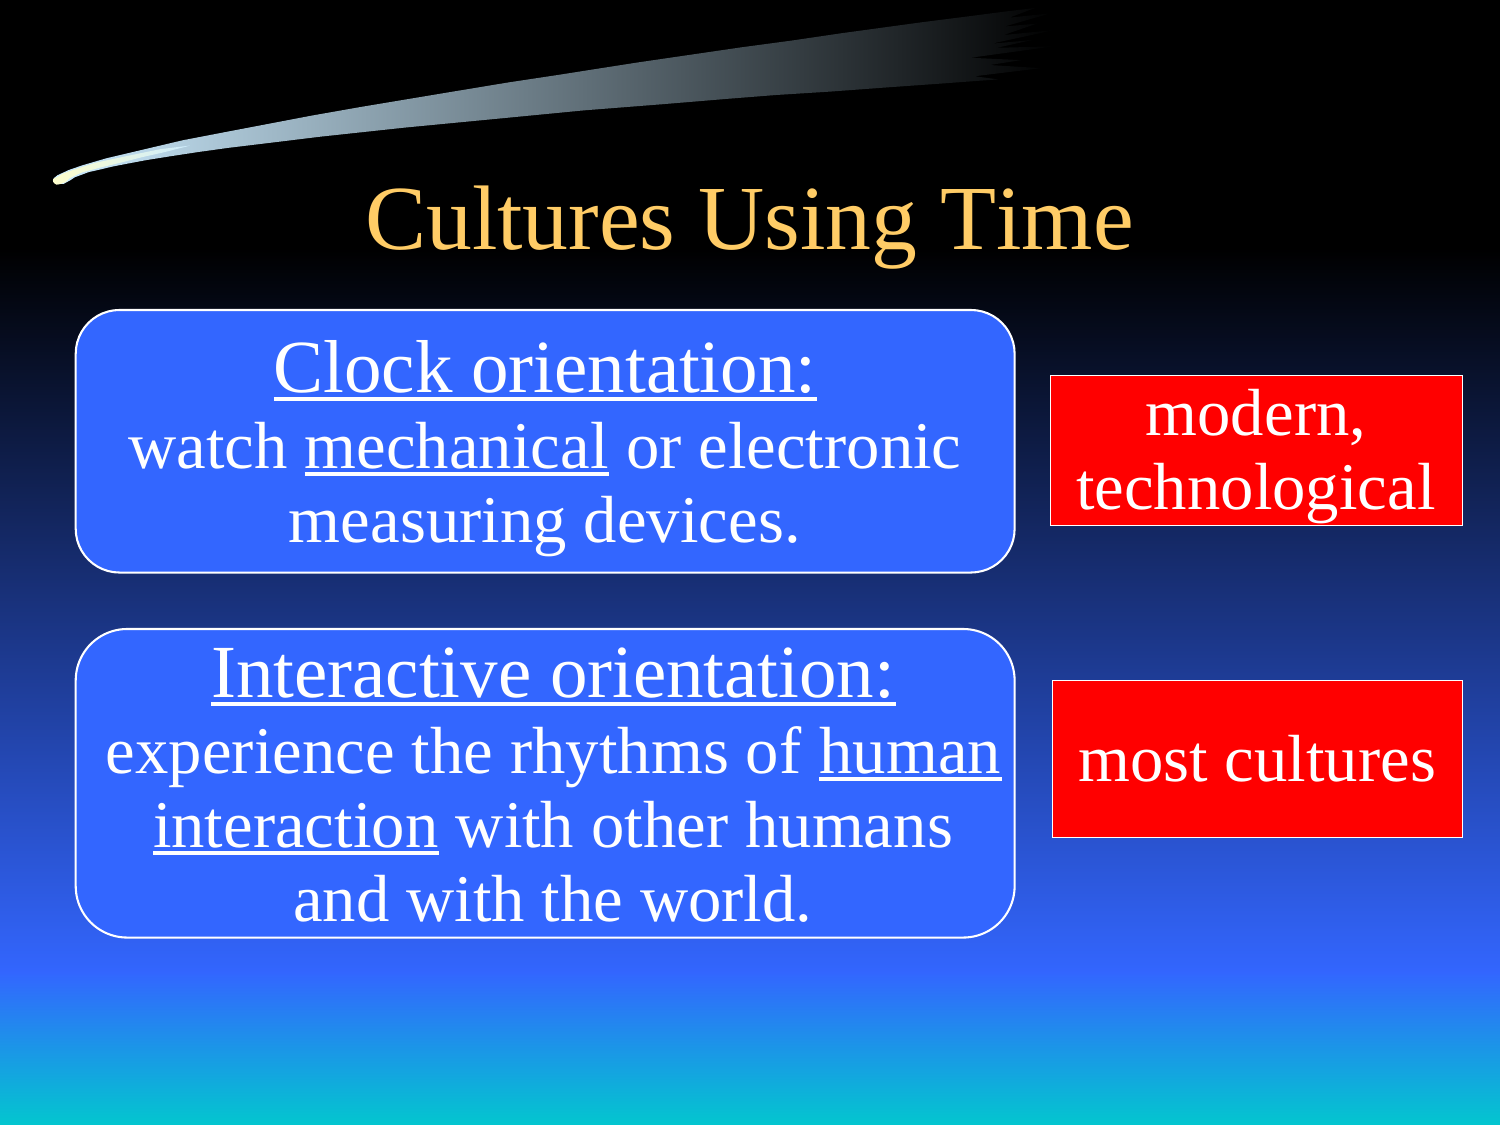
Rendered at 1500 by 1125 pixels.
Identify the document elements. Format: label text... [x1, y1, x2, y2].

title Cultures Using Time [112, 124, 1388, 313]
text_box modern, technological [1050, 375, 1463, 526]
text_box most cultures [1052, 680, 1463, 838]
text_box Interactive orientation: experience the rhythms of human interaction with other humans and with the world. [75, 628, 1015, 938]
text_box Clock orientation: watch mechanical or electronic measuring devices. [75, 309, 1015, 573]
